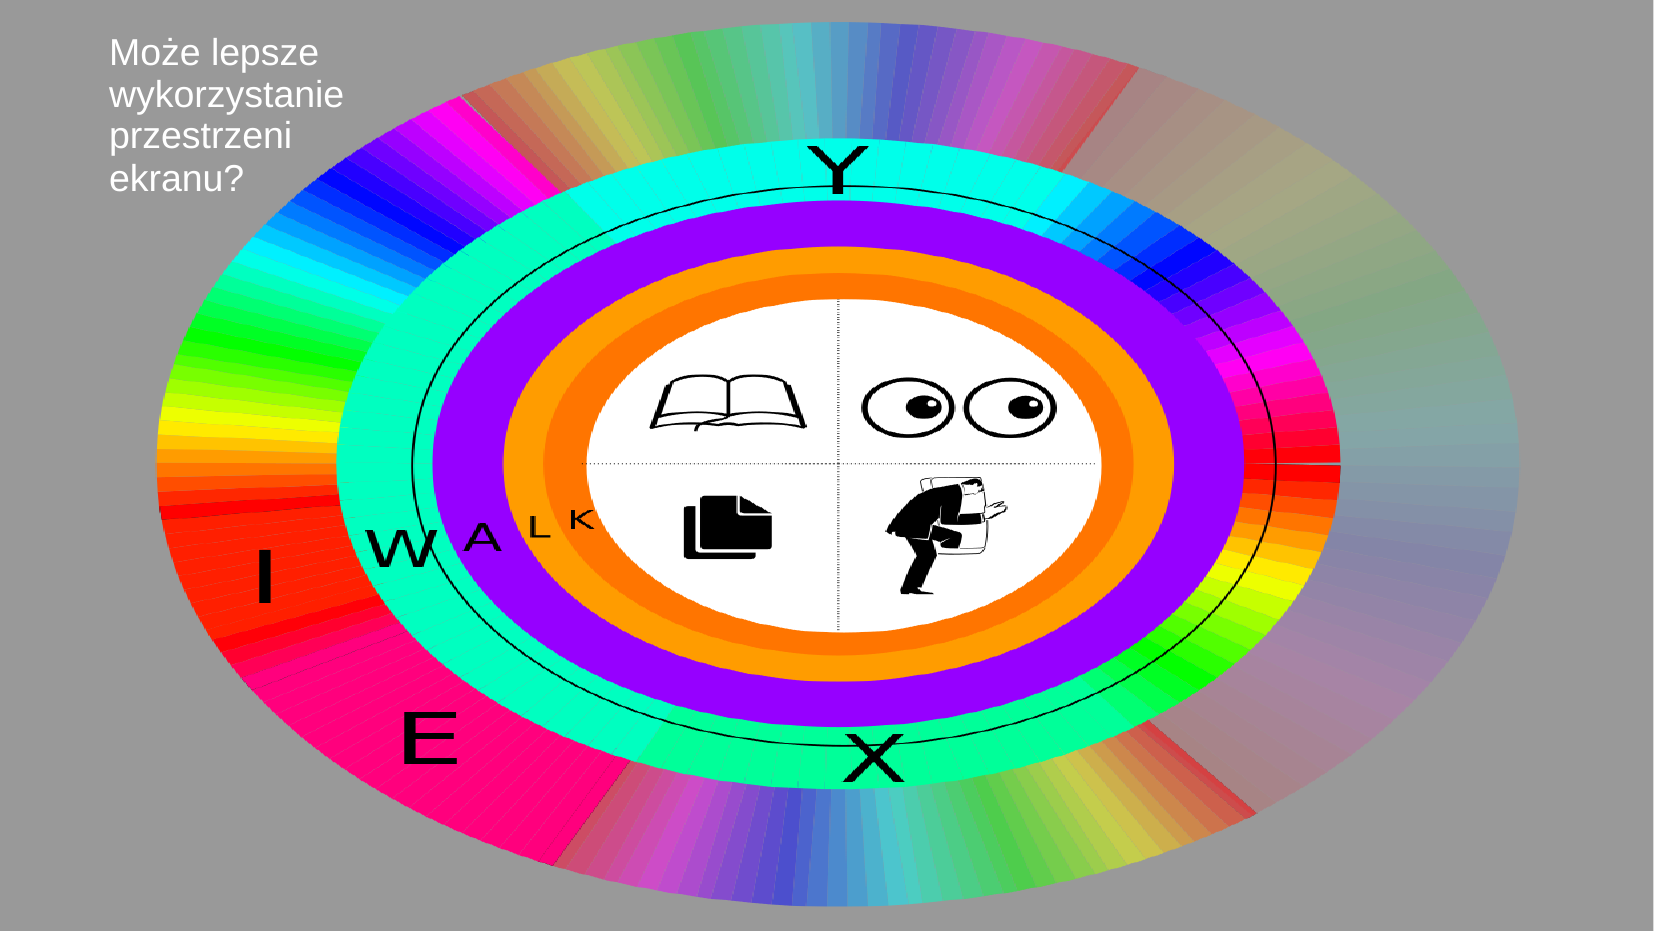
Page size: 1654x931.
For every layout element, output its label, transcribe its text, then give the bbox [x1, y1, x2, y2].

picture [0, 0, 1654, 931]
text_box Może lepsze wykorzystanie przestrzeni ekranu? [94, 23, 414, 207]
